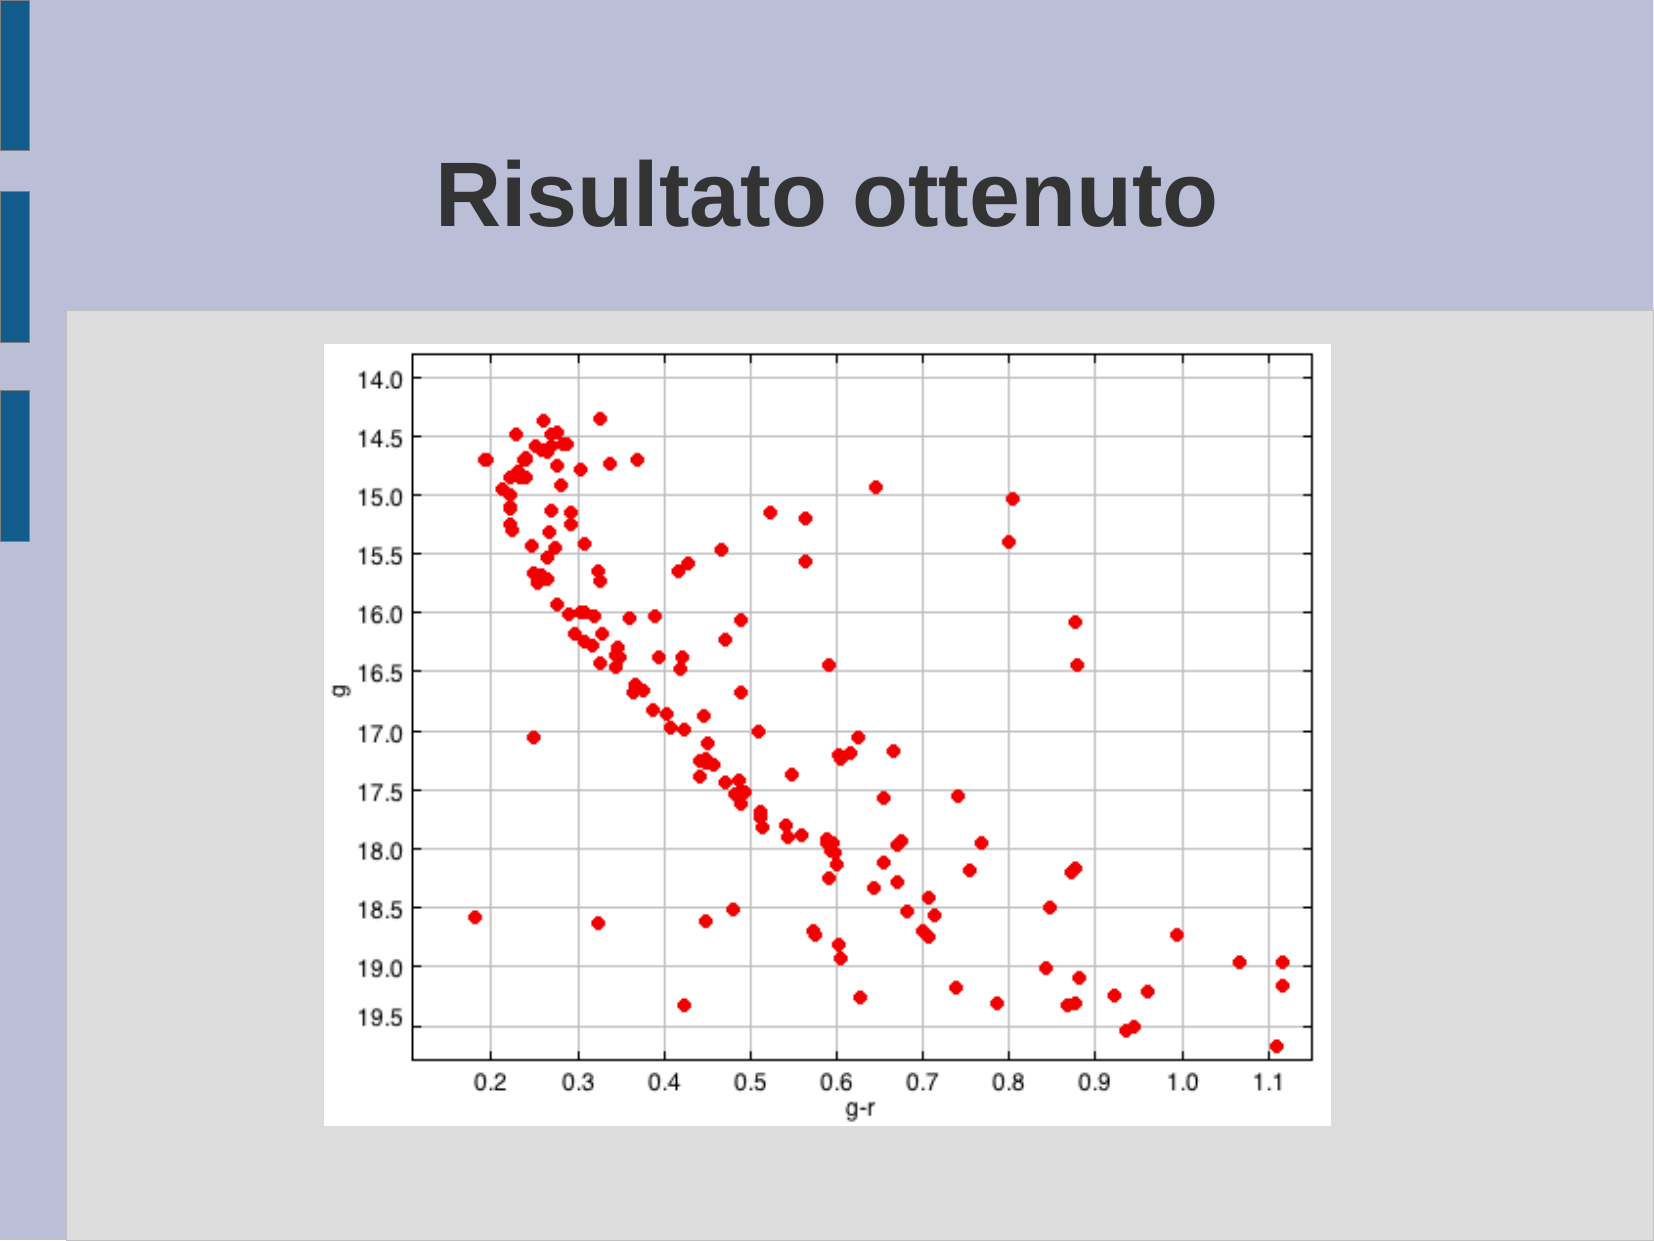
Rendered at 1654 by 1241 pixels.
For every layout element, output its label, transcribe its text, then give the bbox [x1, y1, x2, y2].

picture [324, 344, 1331, 1126]
title Risultato ottenuto [121, 91, 1534, 299]
